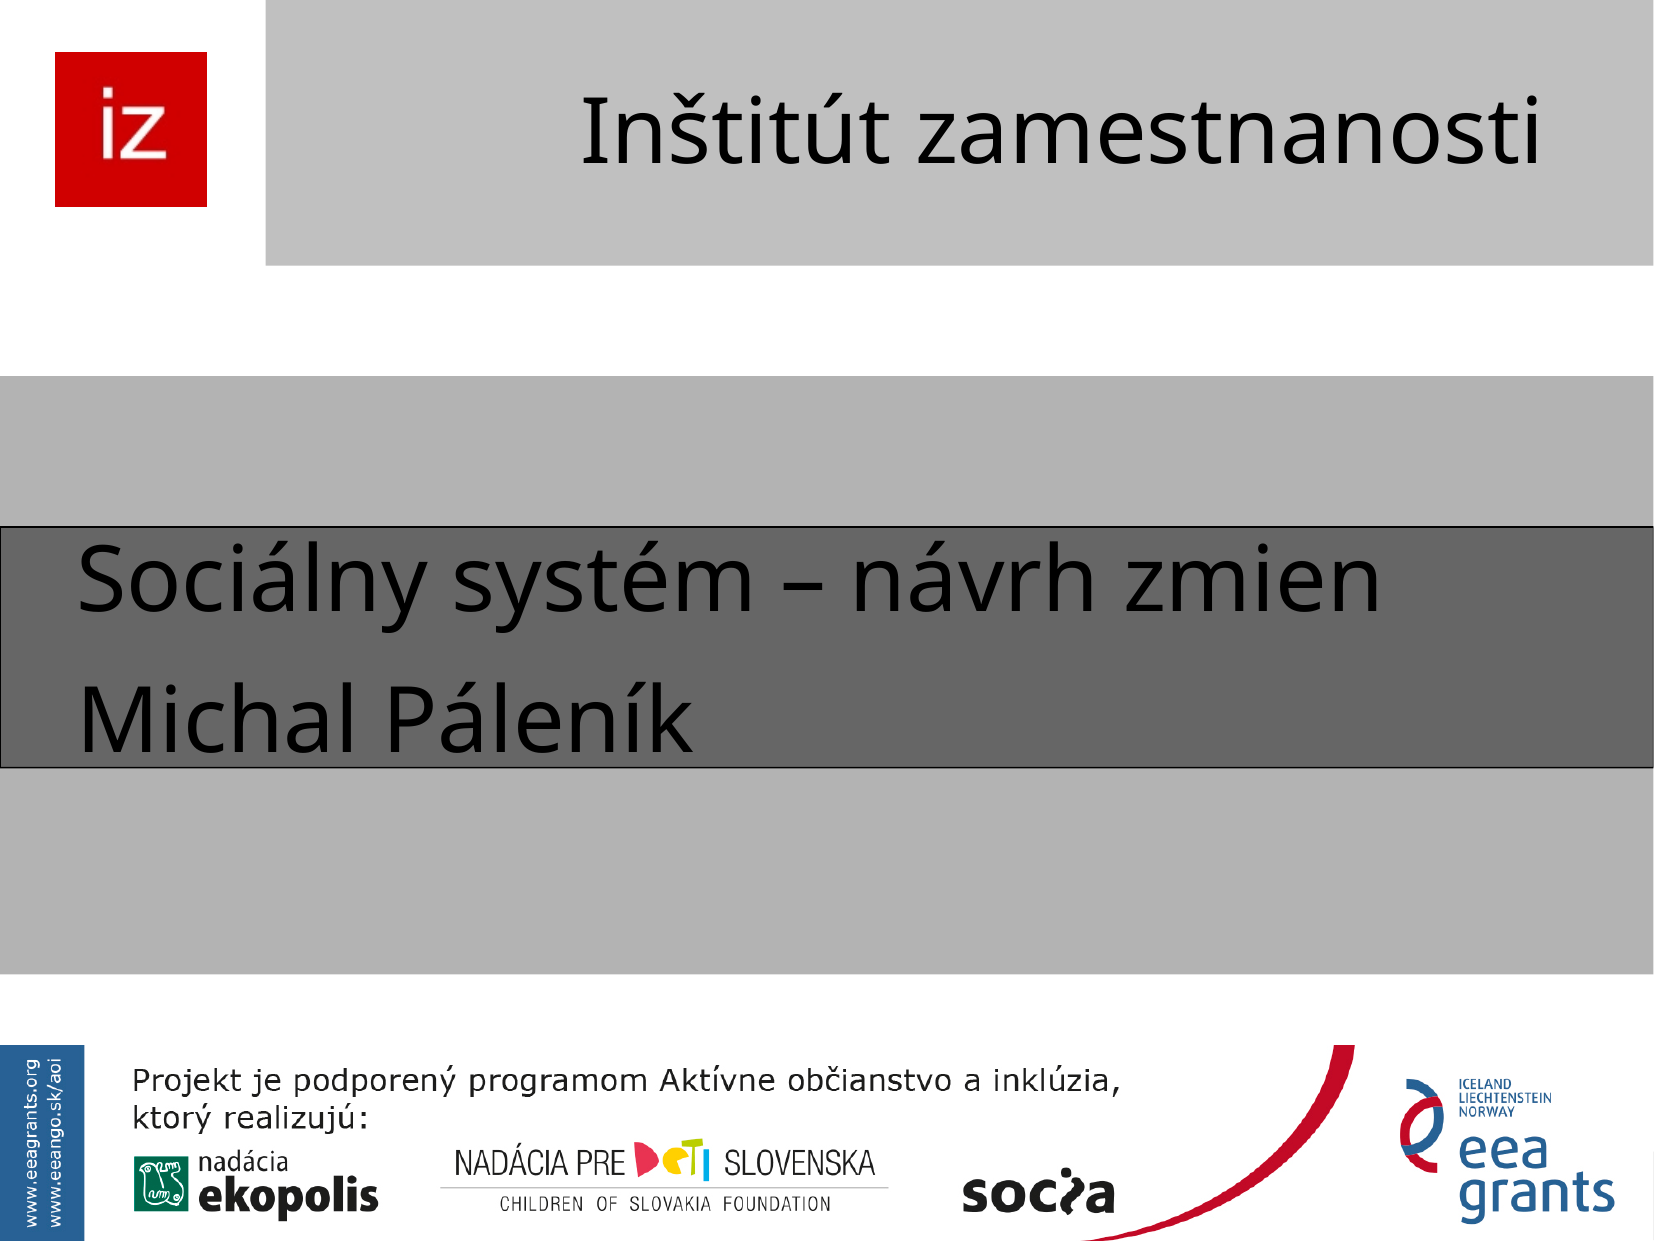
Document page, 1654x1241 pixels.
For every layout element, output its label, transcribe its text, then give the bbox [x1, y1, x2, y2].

title Inštitút zamestnanosti [561, 29, 1565, 237]
picture [55, 52, 207, 207]
text_box [0, 376, 1654, 975]
picture [0, 1045, 1654, 1241]
list Sociálny systém – návrh zmien Michal Páleník [59, 531, 1506, 768]
